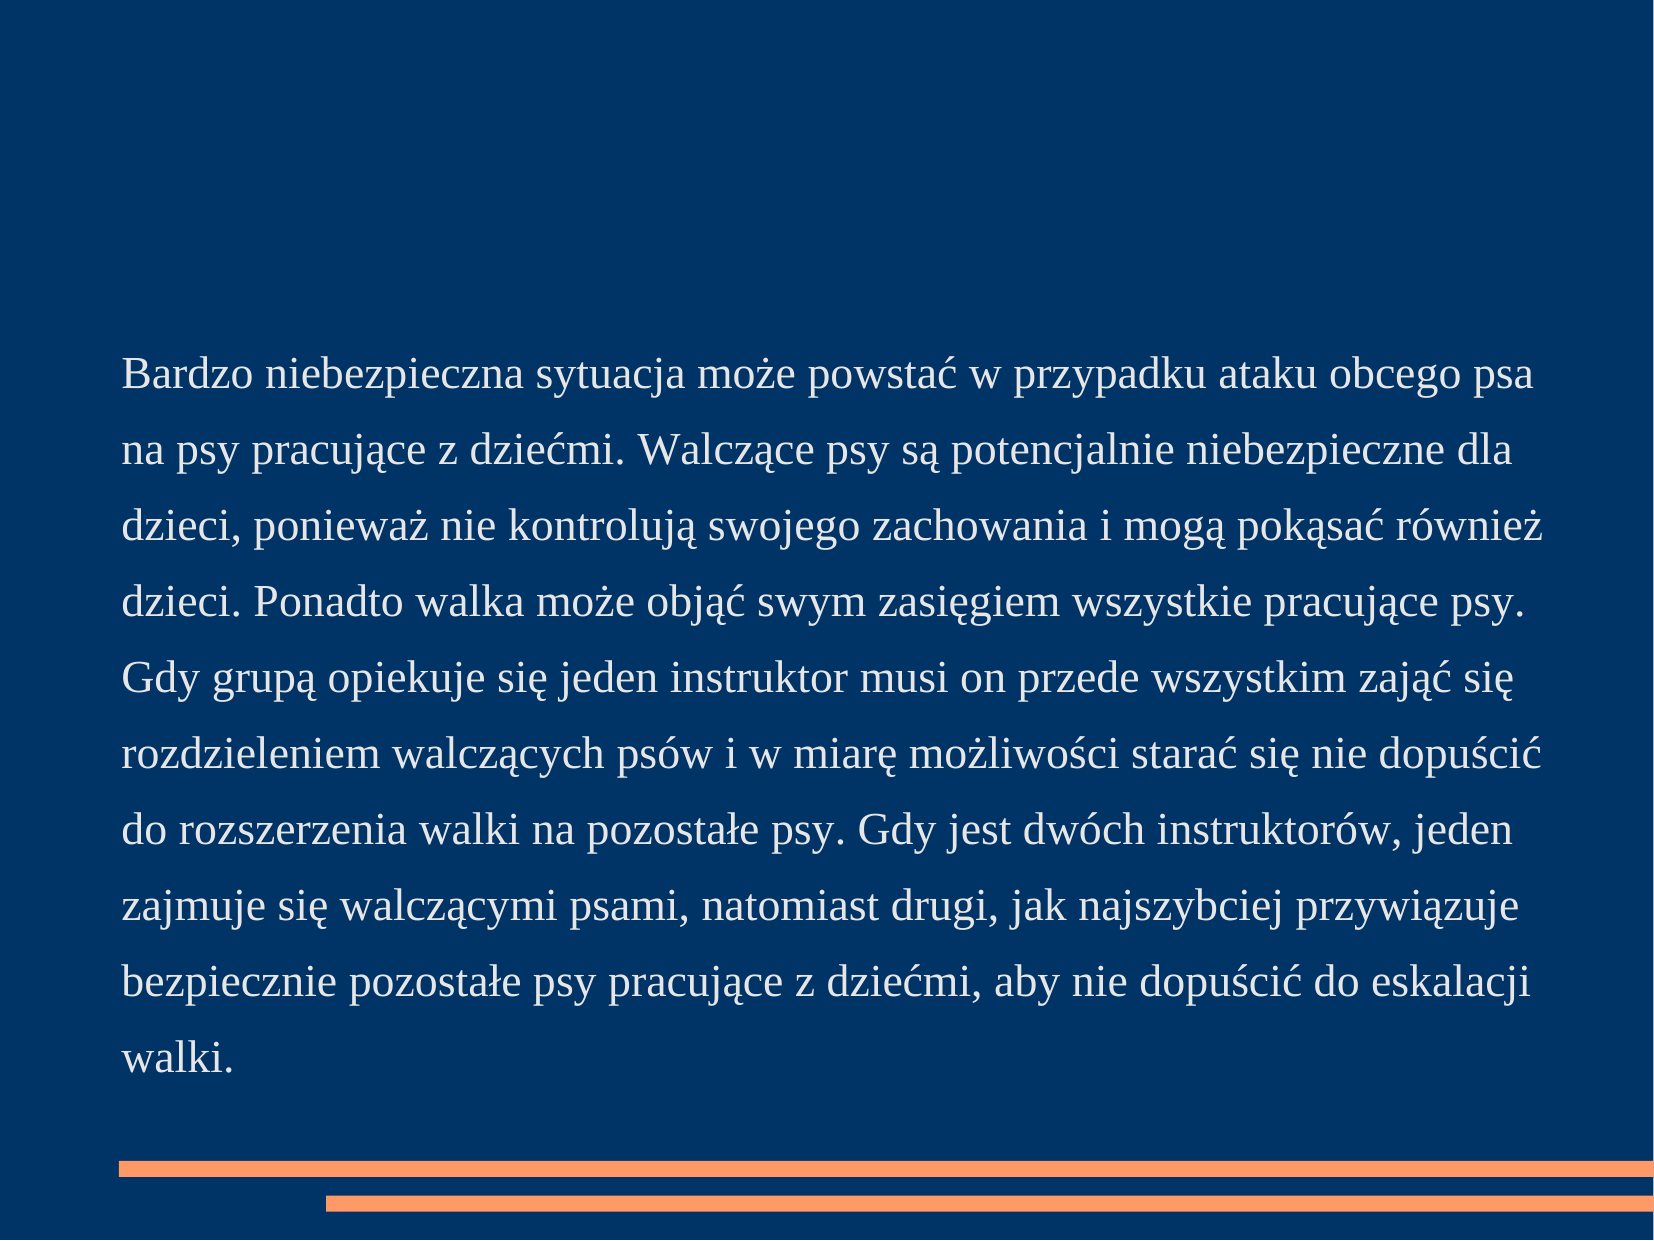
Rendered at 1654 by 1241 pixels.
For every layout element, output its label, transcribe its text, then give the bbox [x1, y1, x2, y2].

list Bardzo niebezpieczna sytuacja może powstać w przypadku ataku obcego psa na psy pracujące z dziećmi. Walczące psy są potencjalnie niebezpieczne dla dzieci, ponieważ nie kontrolują swojego zachowania i mogą pokąsać również dzieci. Ponadto walka może objąć swym zasięgiem wszystkie pracujące psy. Gdy grupą opiekuje się jeden instruktor musi on przede wszystkim zająć się rozdzieleniem walczących psów i w miarę możliwości starać się nie dopuścić do rozszerzenia walki na pozostałe psy. Gdy jest dwóch instruktorów, jeden zajmuje się walczącymi psami, natomiast drugi, jak najszybciej przywiązuje bezpiecznie pozostałe psy pracujące z dziećmi, aby nie dopuścić do eskalacji walki. [121, 322, 1561, 1132]
